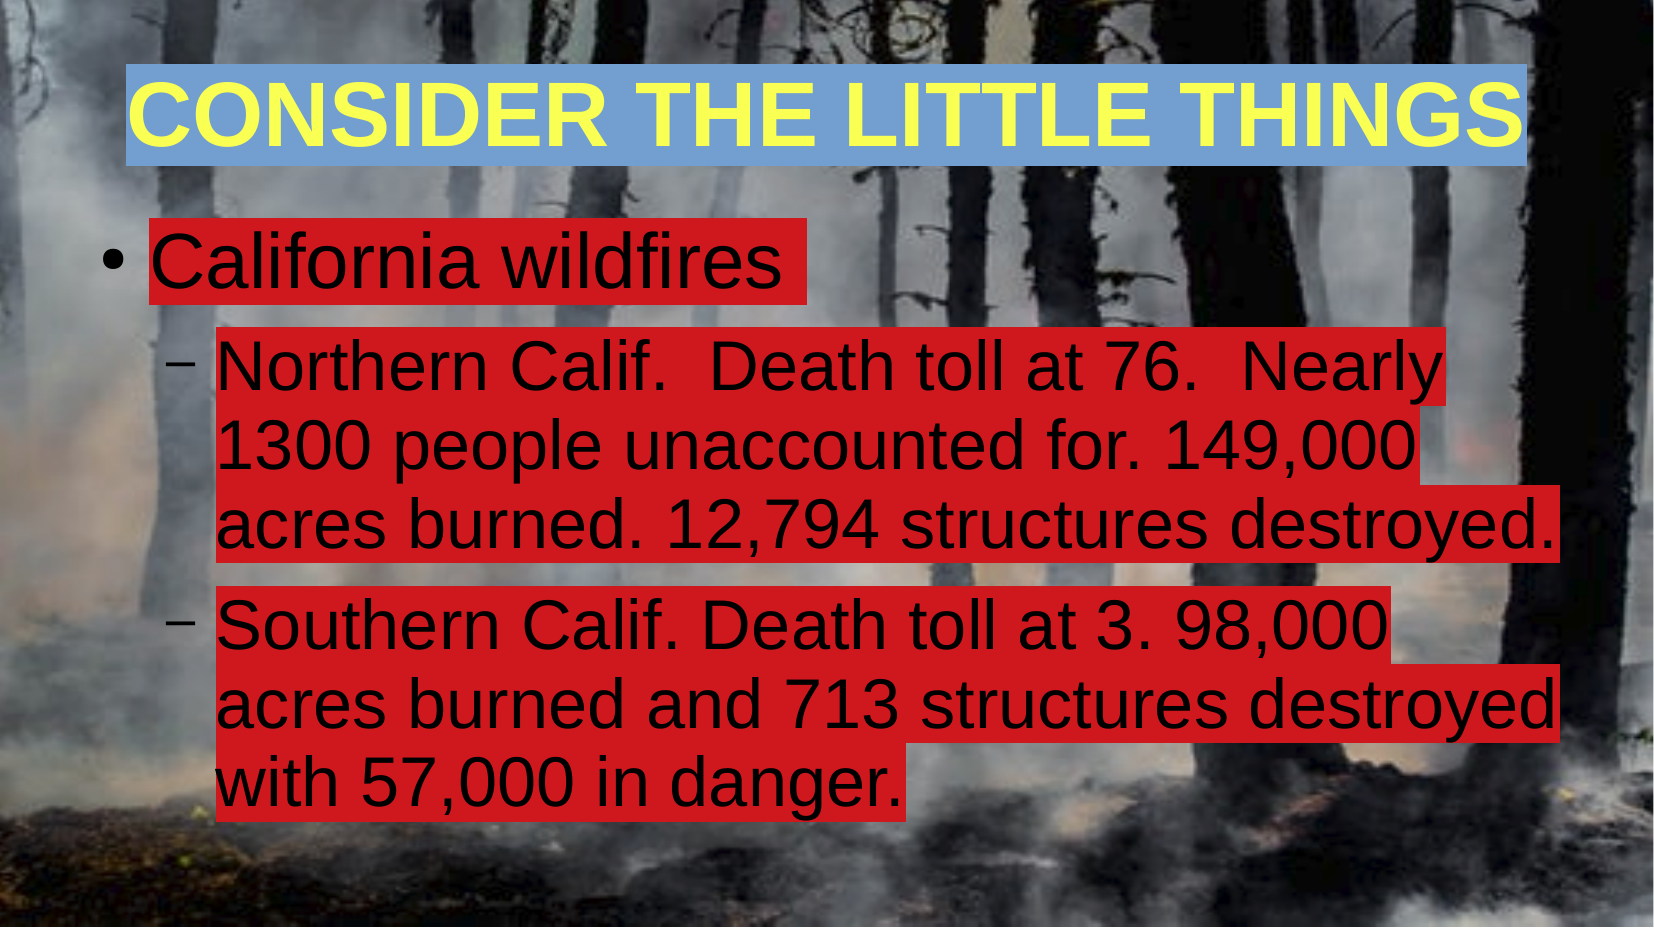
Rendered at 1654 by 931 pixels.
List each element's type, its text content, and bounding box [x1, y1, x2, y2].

picture [0, 0, 1654, 928]
list California wildfires Northern Calif. Death toll at 76. Nearly 1300 people unaccounted for. 149,000 acres burned. 12,794 structures destroyed. Southern Calif. Death toll at 3. 98,000 acres burned and 713 structures destroyed with 57,000 in danger. [82, 217, 1571, 856]
title CONSIDER THE LITTLE THINGS [82, 37, 1571, 193]
